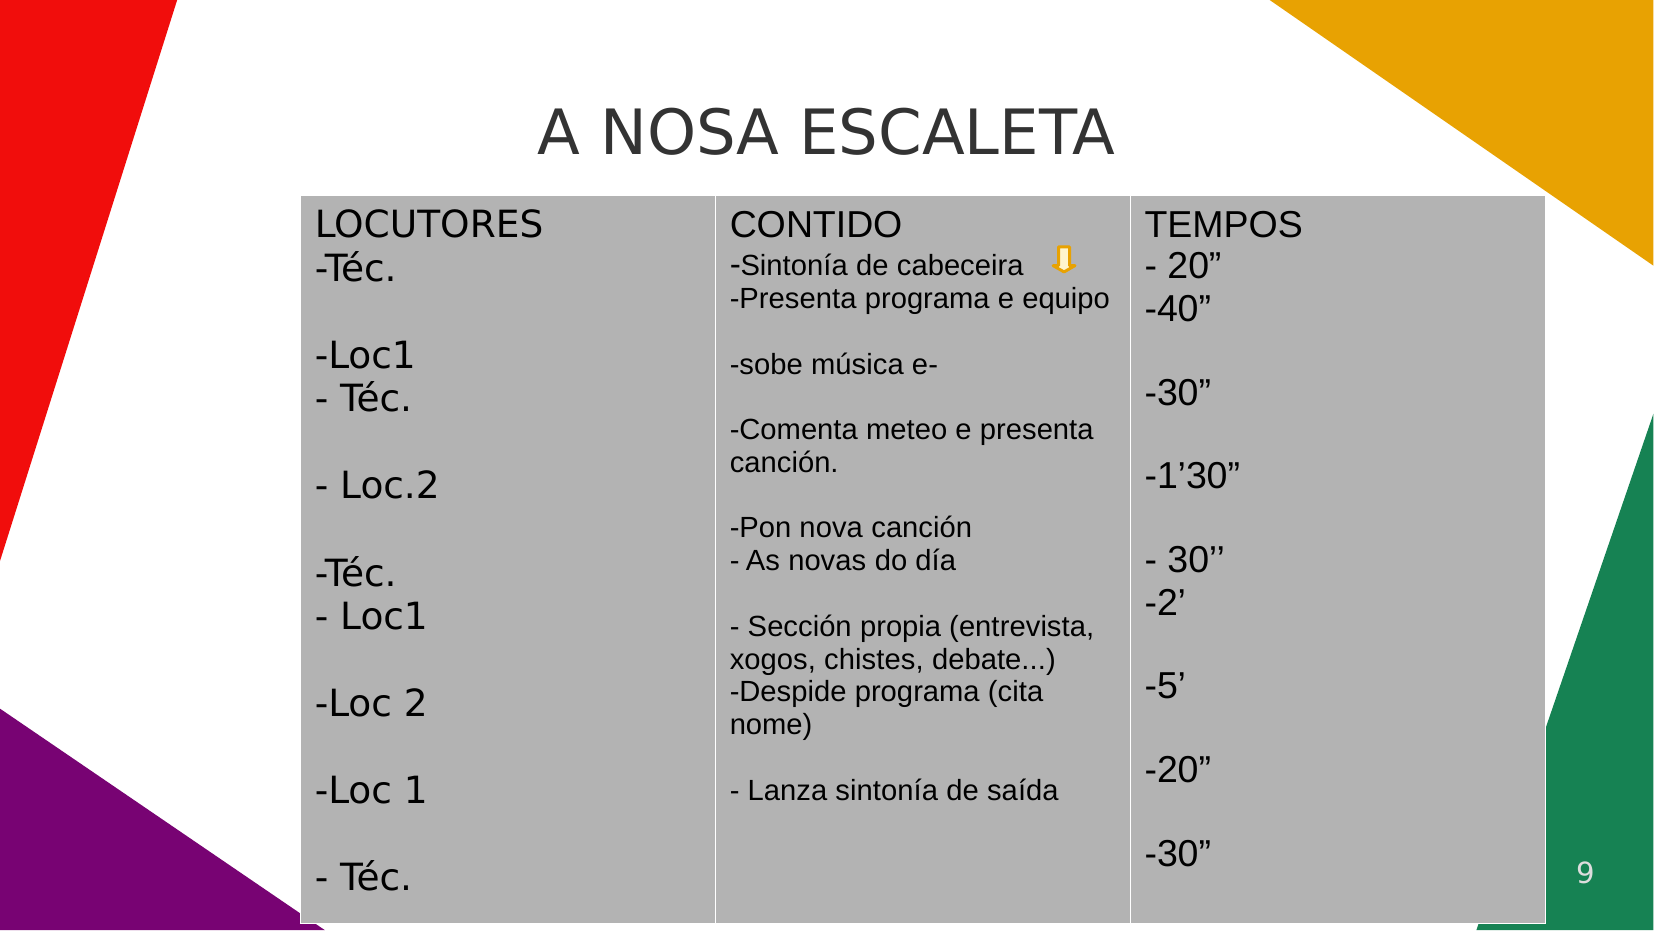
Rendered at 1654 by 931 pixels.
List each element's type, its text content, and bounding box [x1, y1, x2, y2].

title A NOSA ESCALETA [118, 59, 1536, 207]
text_box [1053, 246, 1075, 272]
table_header CONTIDO -Sintonía de cabeceira -Presenta programa e equipo -sobe música e- -Comenta meteo e presenta canción. -Pon nova canción - As novas do día - Sección propia (entrevista, xogos, chistes, debate...) -Despide programa (cita nome) - Lanza sintonía de saída [716, 196, 1130, 923]
table_header LOCUTORES -Téc. -Loc1 - Téc. - Loc.2 -Téc. - Loc1 -Loc 2 -Loc 1 - Téc. [301, 196, 715, 923]
table_header TEMPOS - 20” -40” -30” -1’30” - 30’’ -2’ -5’ -20” -30” [1131, 196, 1545, 923]
list [126, 165, 1598, 911]
